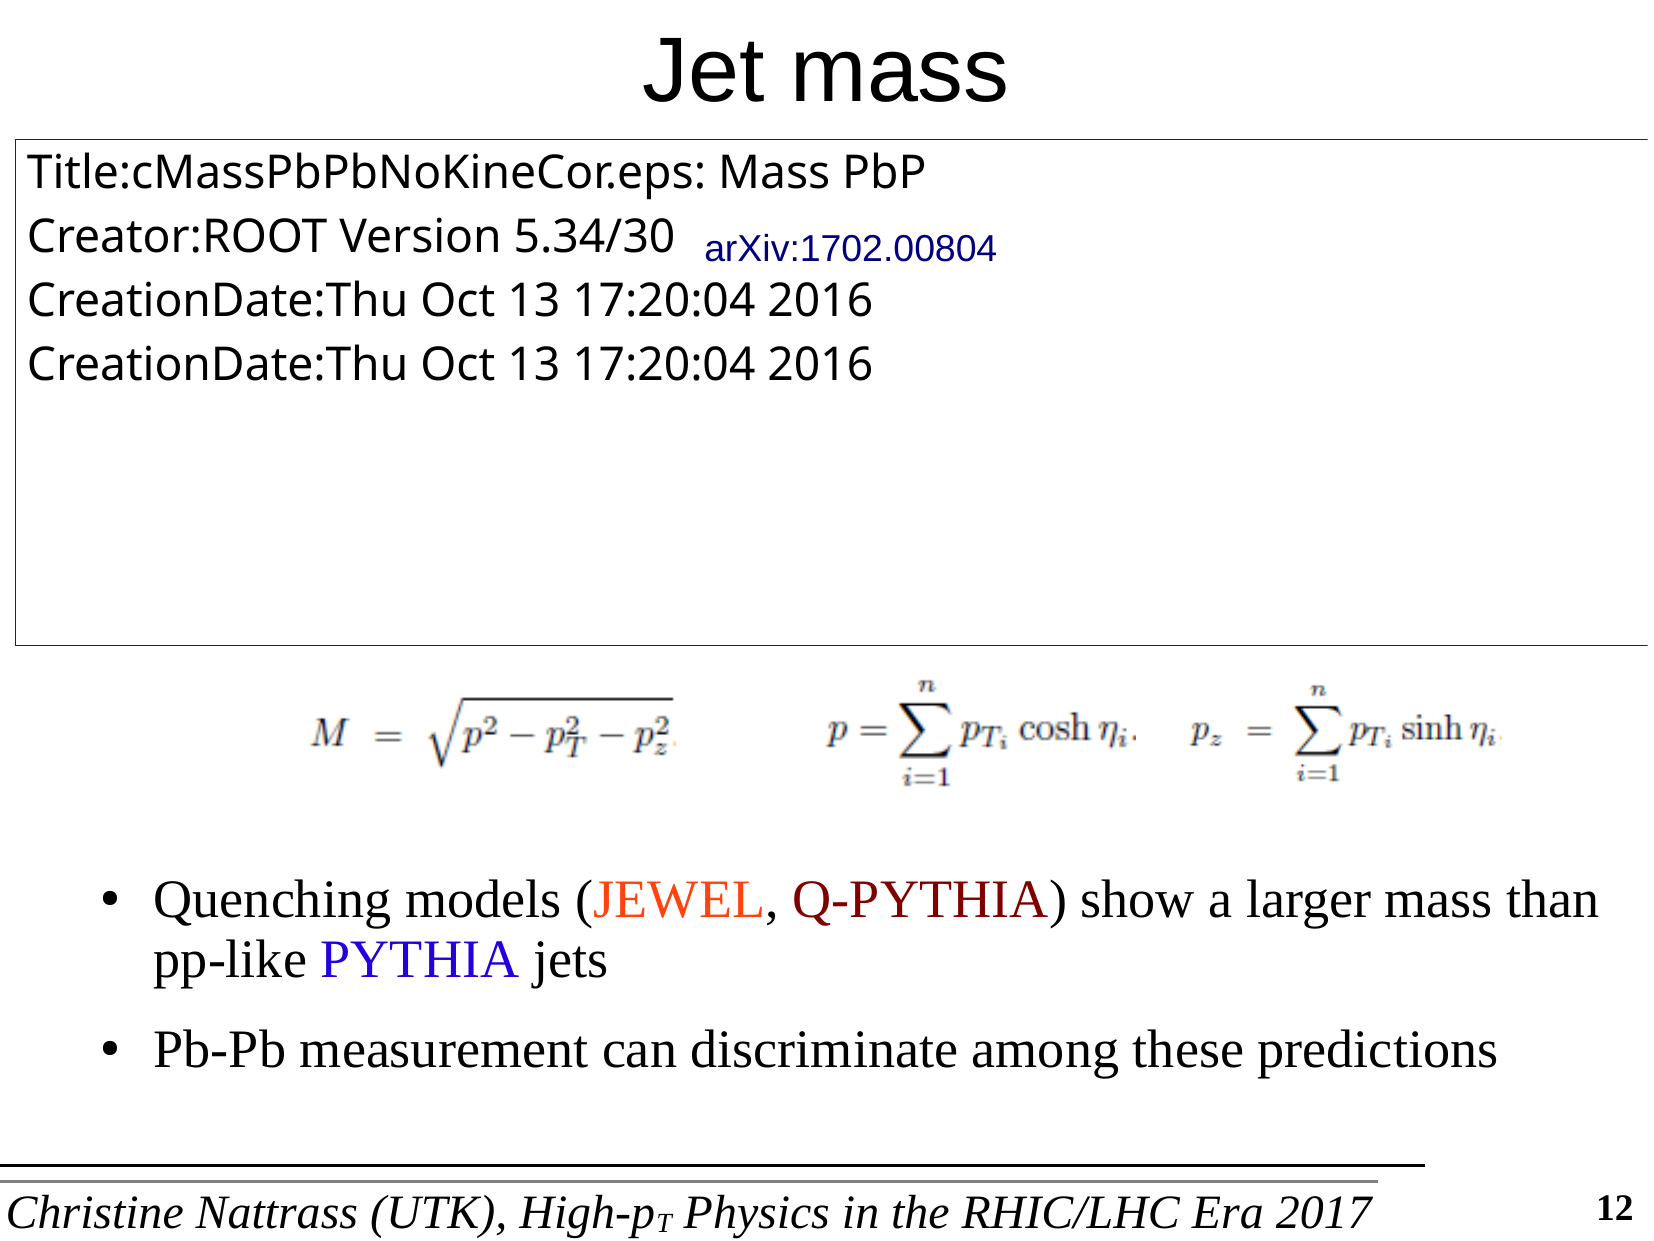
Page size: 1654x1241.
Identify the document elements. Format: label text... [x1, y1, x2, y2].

picture [811, 658, 1136, 799]
picture [12, 135, 1648, 646]
title Jet mass [82, 18, 1571, 122]
picture [285, 669, 676, 776]
list Quenching models (JEWEL, Q-PYTHIA) show a larger mass than pp-like PYTHIA jets Pb-Pb measurement can discriminate among these predictions [82, 869, 1654, 1146]
text_box arXiv:1702.00804 [689, 153, 1065, 344]
picture [1170, 661, 1502, 794]
